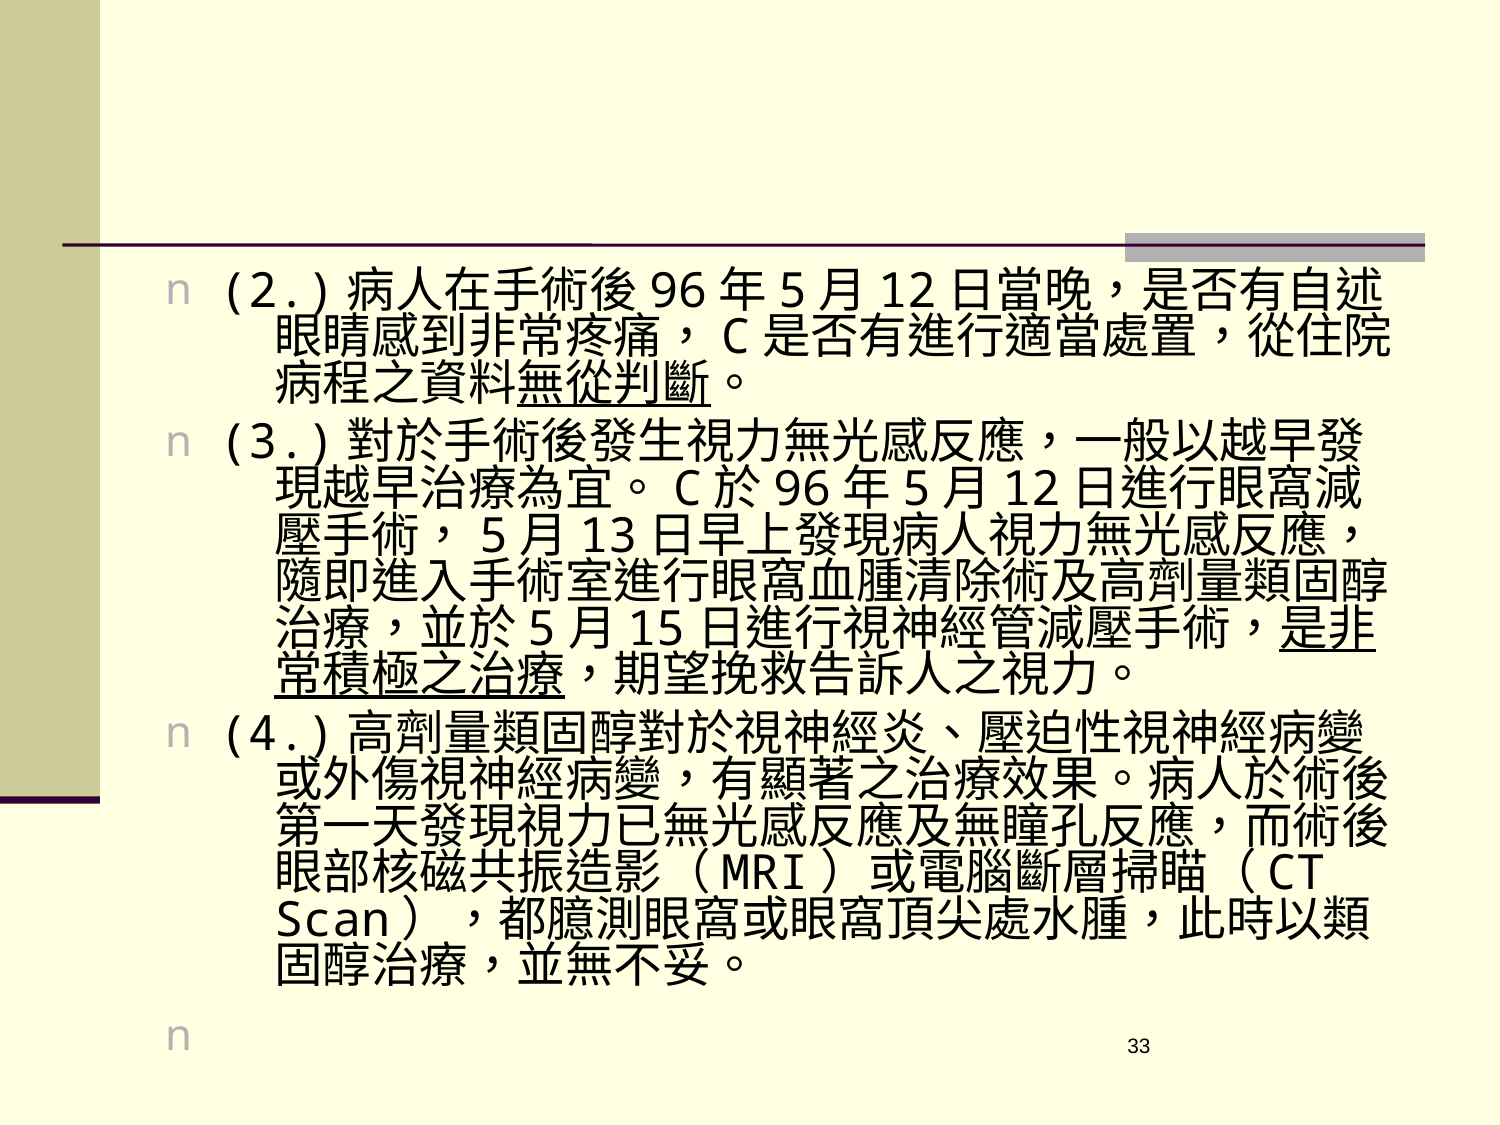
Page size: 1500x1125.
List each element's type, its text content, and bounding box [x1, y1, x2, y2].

text_box [1112, 1025, 1426, 1101]
list (2.)病人在手術後96年5月12日當晚，是否有自述眼睛感到非常疼痛，C是否有進行適當處置，從住院病程之資料無從判斷。 (3.)對於手術後發生視力無光感反應，一般以越早發現越早治療為宜。C於96年5月12日進行眼窩減壓手術，5月13日早上發現病人視力無光感反應，隨即進入手術室進行眼窩血腫清除術及高劑量類固醇治療，並於5月15日進行視神經管減壓手術，是非常積極之治療，期望挽救告訴人之視力。 (4.)高劑量類固醇對於視神經炎、壓迫性視神經病變或外傷視神經病變，有顯著之治療效果。病人於術後第一天發現視力已無光感反應及無瞳孔反應，而術後眼部核磁共振造影（MRI）或電腦斷層掃瞄（CT Scan），都臆測眼窩或眼窩頂尖處水腫，此時以類固醇治療，並無不妥。 [150, 262, 1426, 1006]
